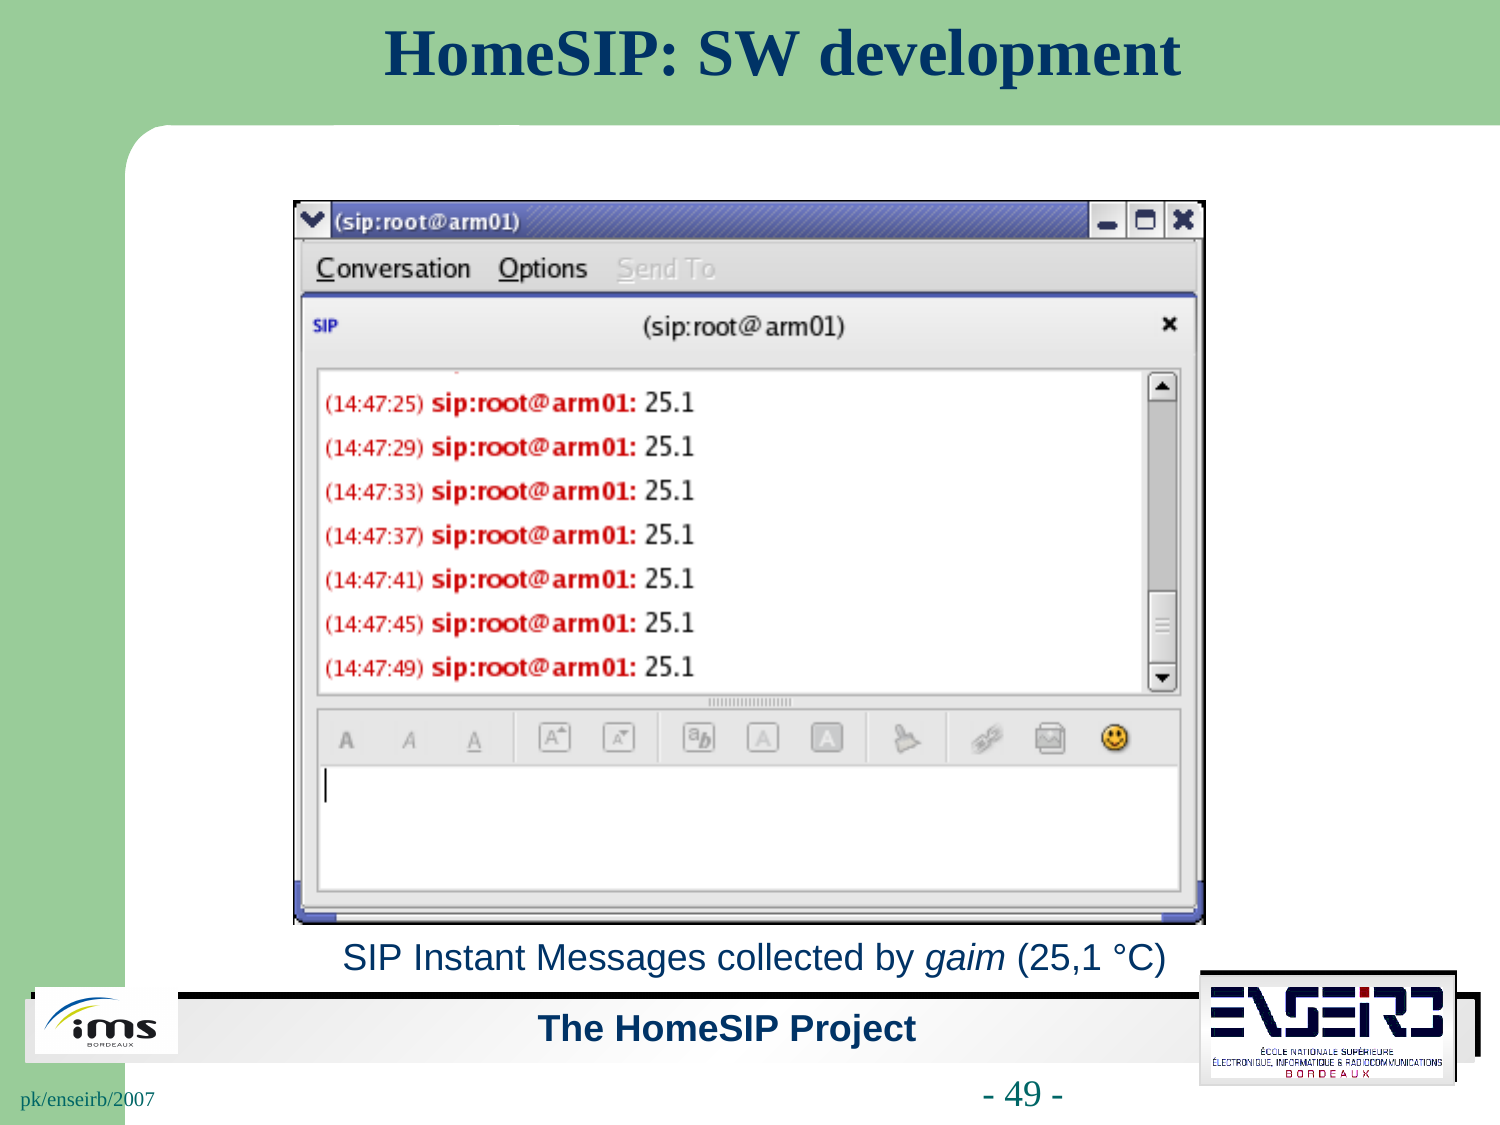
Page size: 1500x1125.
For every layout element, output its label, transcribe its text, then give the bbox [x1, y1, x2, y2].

picture [293, 200, 1206, 925]
picture [1211, 987, 1443, 1078]
picture [35, 987, 178, 1054]
text_box SIP Instant Messages collected by gaim (25,1 °C) [327, 928, 1182, 987]
text_box HomeSIP: SW development [246, 8, 1322, 99]
